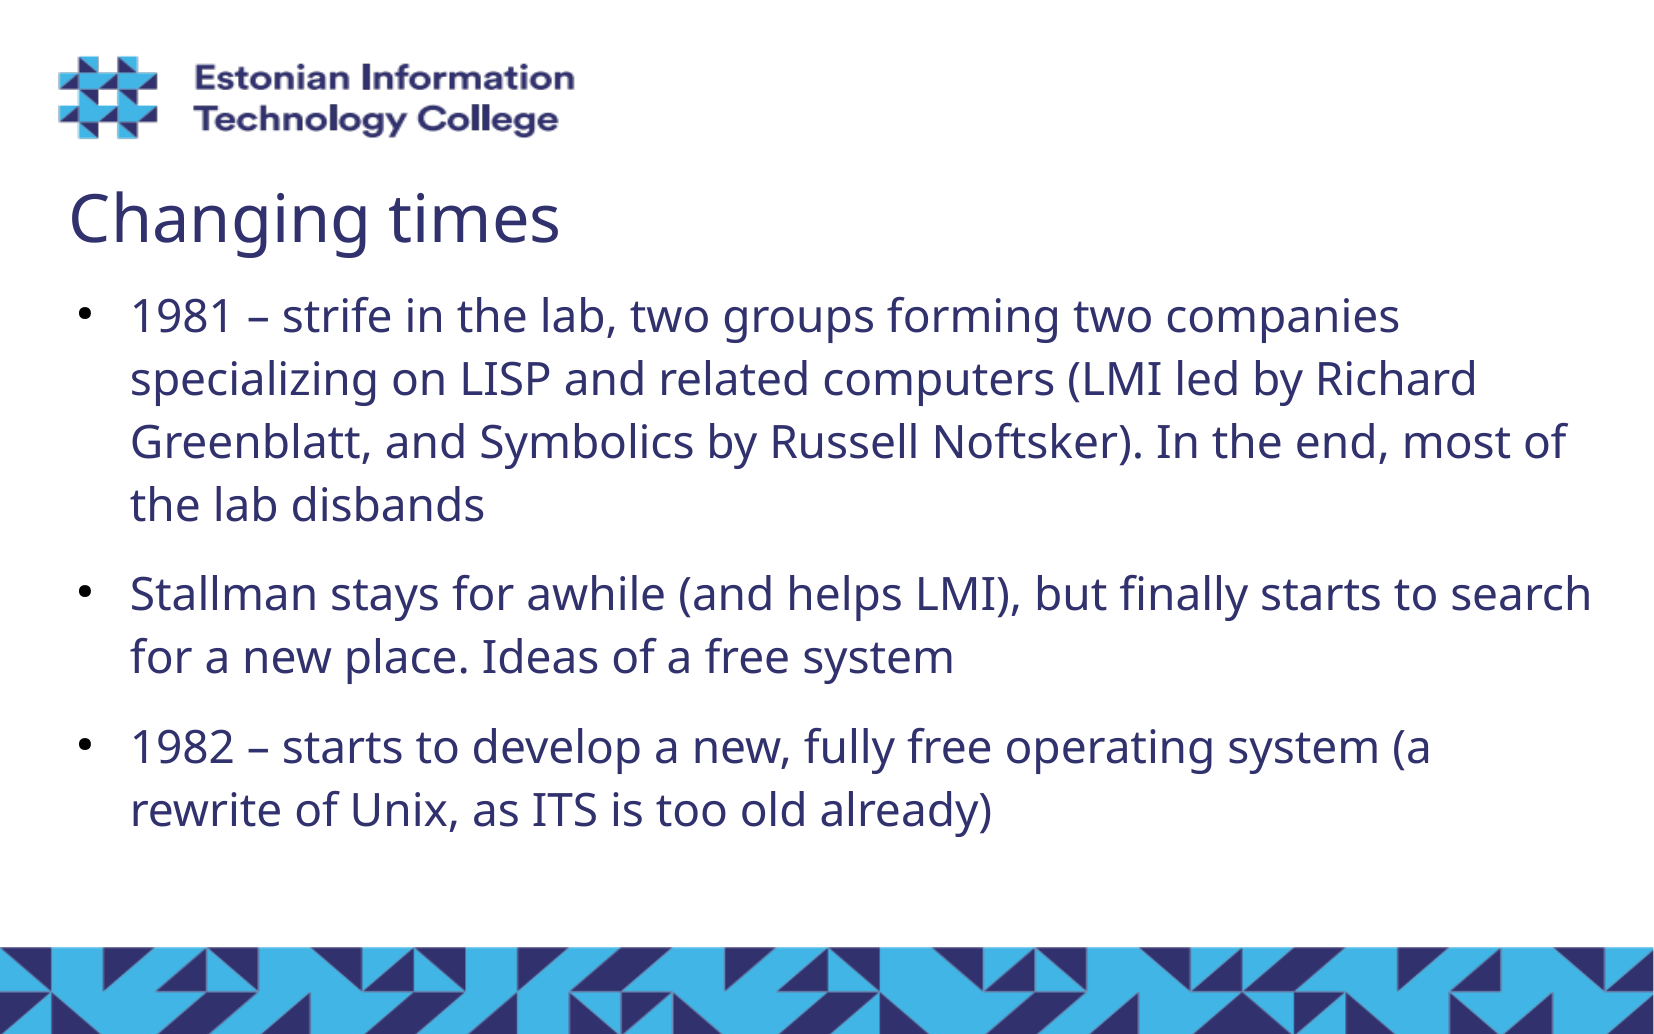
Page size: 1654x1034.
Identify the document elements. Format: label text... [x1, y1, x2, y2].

list 1981 – strife in the lab, two groups forming two companies specializing on LISP and related computers (LMI led by Richard Greenblatt, and Symbolics by Russell Noftsker). In the end, most of the lab disbands Stallman stays for awhile (and helps LMI), but finally starts to search for a new place. Ideas of a free system 1982 – starts to develop a new, fully free operating system (a rewrite of Unix, as ITS is too old already) [59, 283, 1595, 936]
title Changing times [68, 147, 1536, 283]
